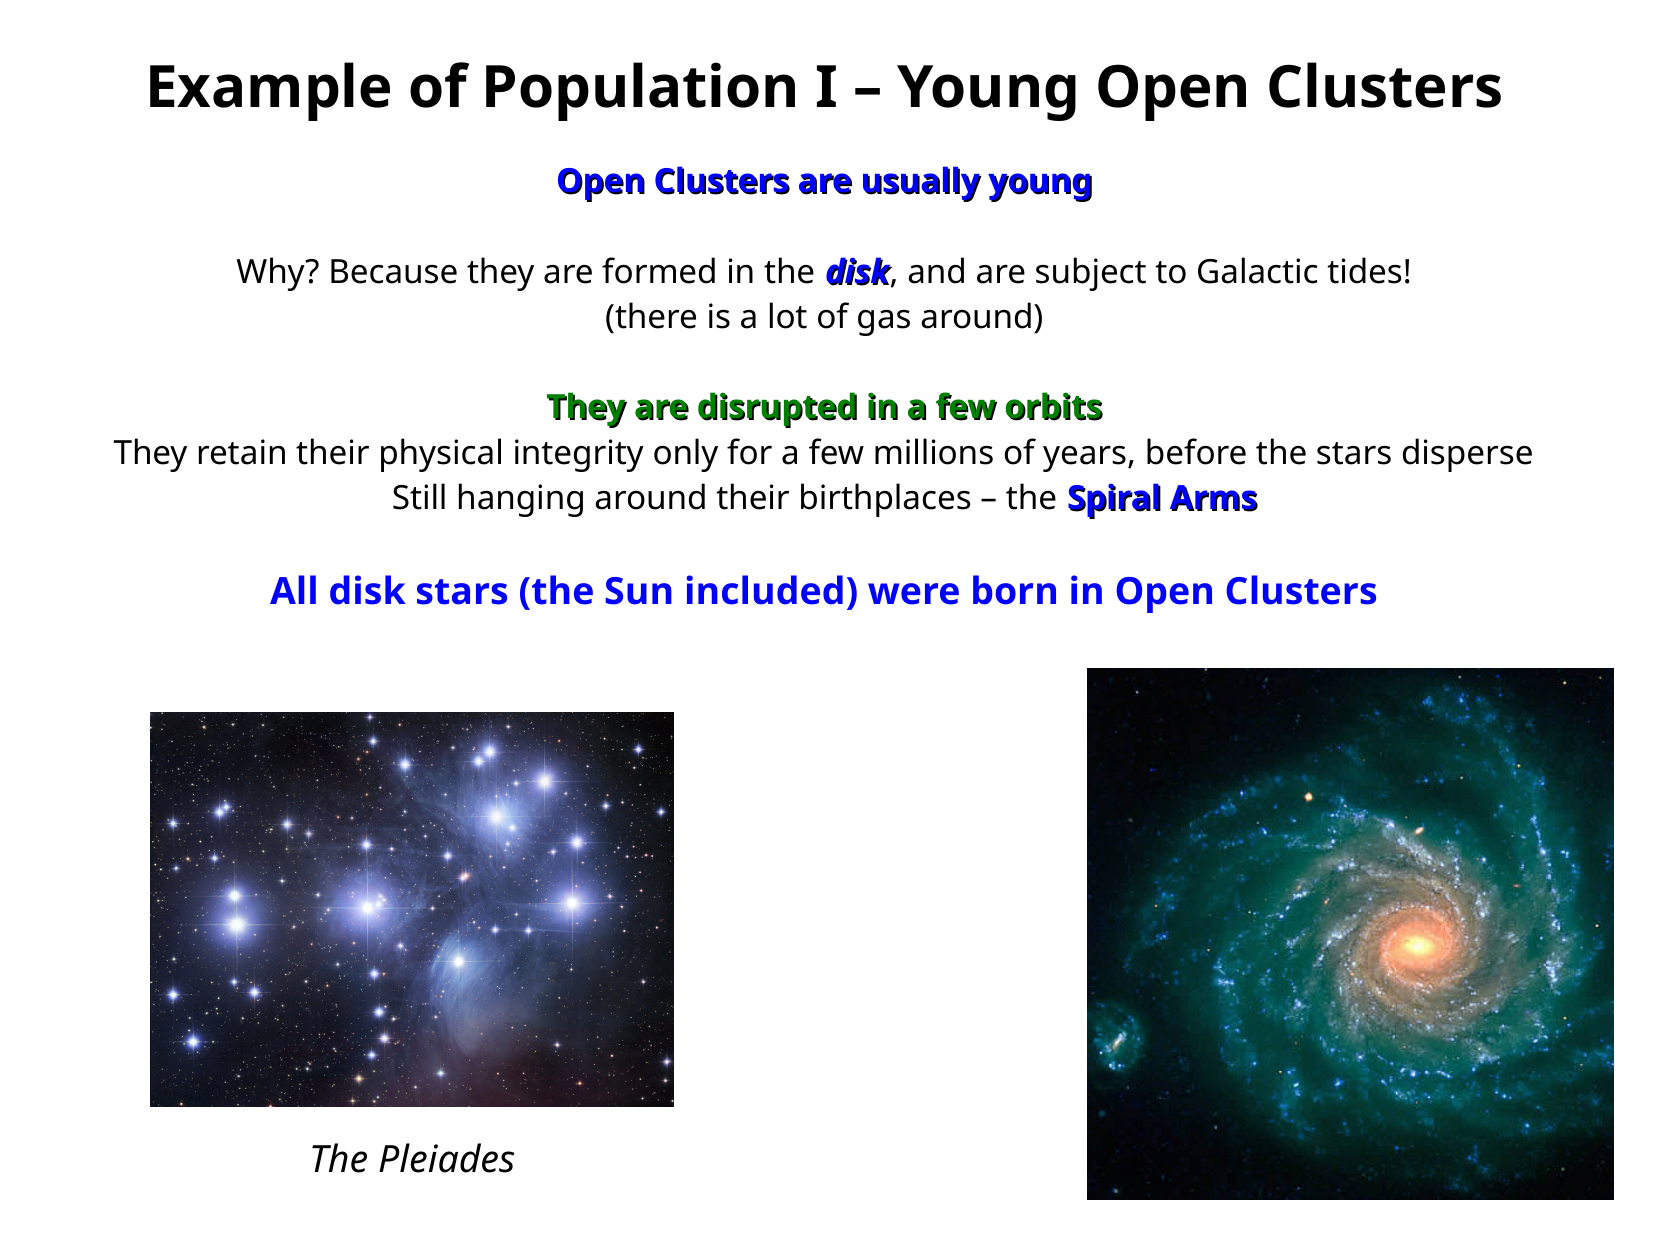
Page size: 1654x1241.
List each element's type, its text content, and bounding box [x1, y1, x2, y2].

text_box Open Clusters are usually young Why? Because they are formed in the disk, and are subject to Galactic tides! (there is a lot of gas around) They are disrupted in a few orbits They retain their physical integrity only for a few millions of years, before the stars disperse Still hanging around their birthplaces – the Spiral Arms All disk stars (the Sun included) were born in Open Clusters [37, 150, 1612, 892]
picture [150, 712, 674, 1107]
text_box Example of Population I – Young Open Clusters [112, 37, 1537, 134]
picture [1087, 668, 1614, 1201]
text_box The Pleiades [112, 1125, 713, 1193]
